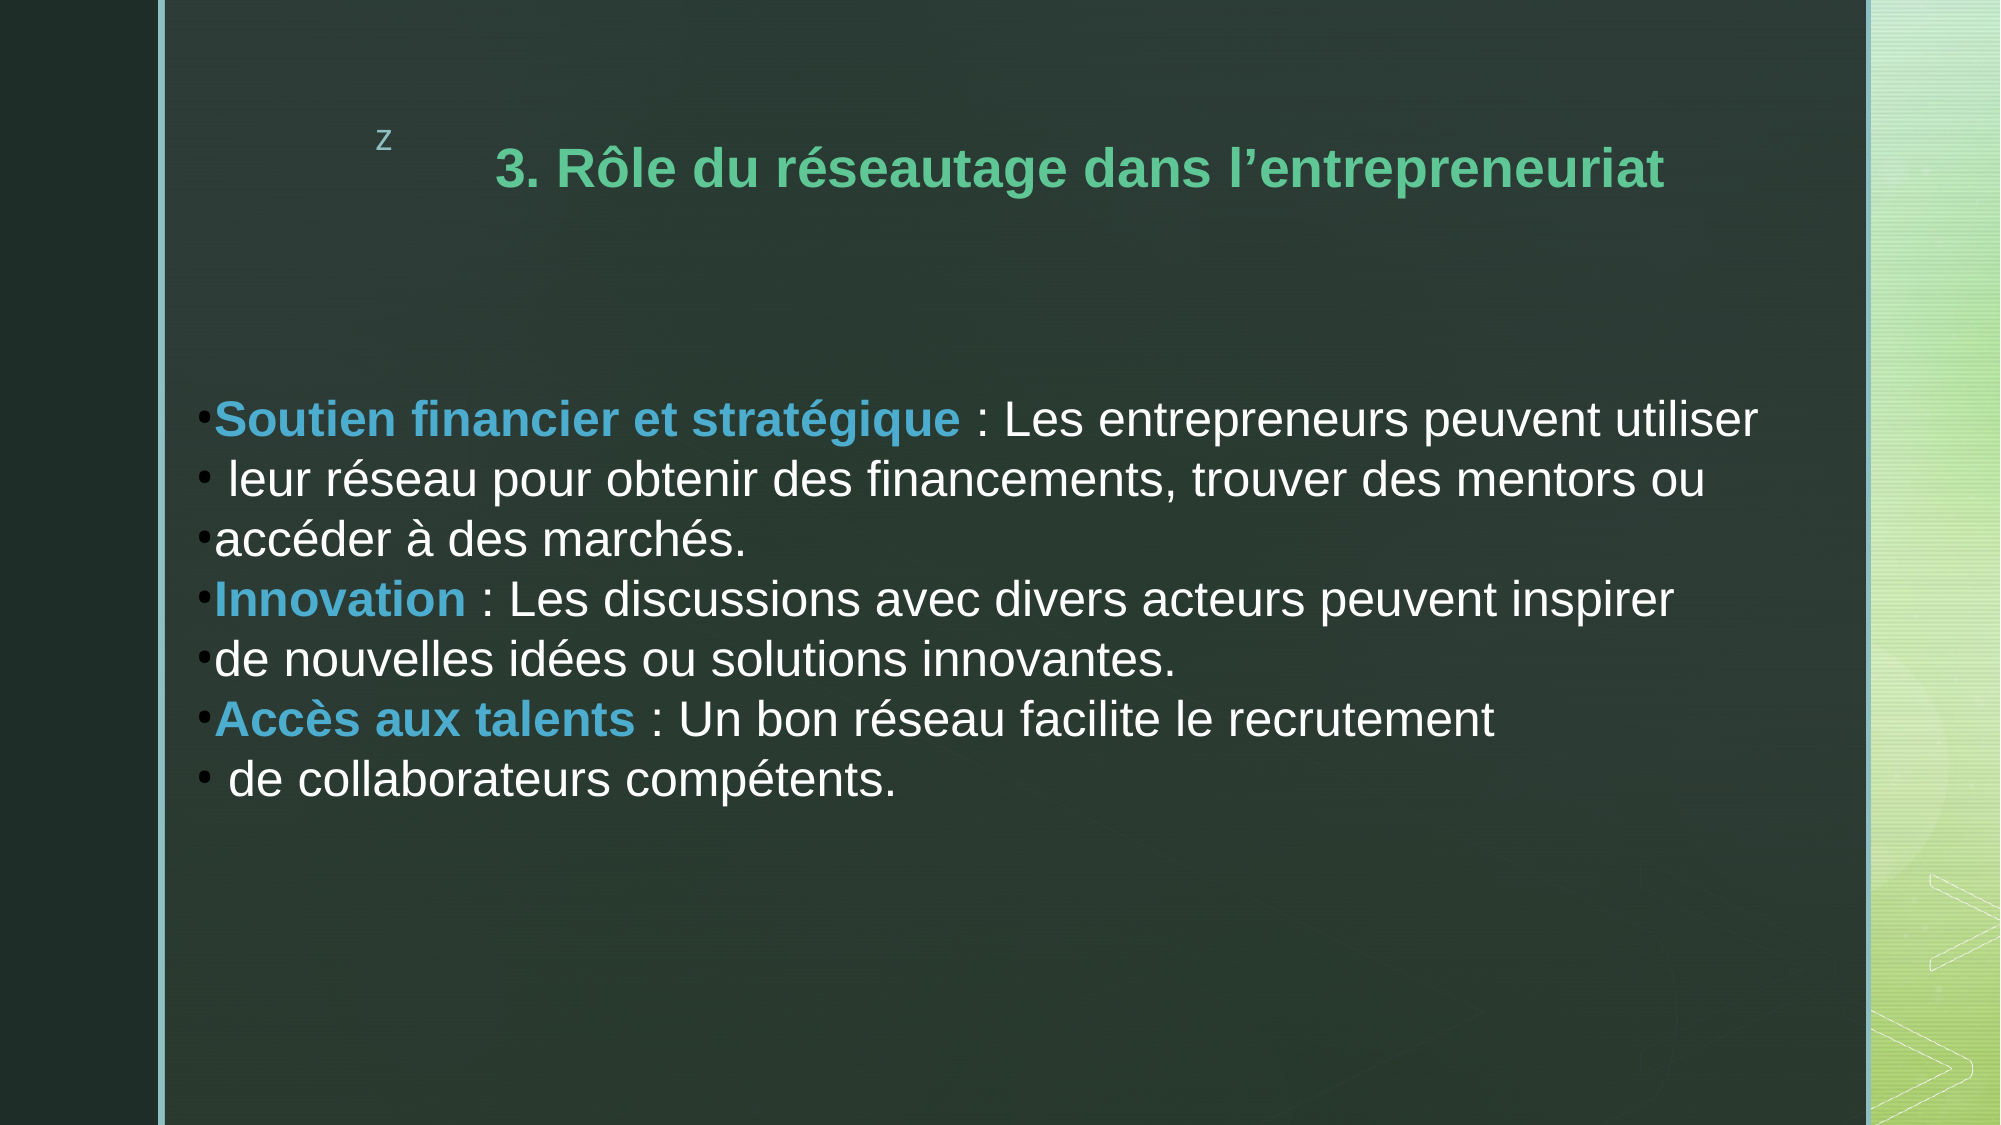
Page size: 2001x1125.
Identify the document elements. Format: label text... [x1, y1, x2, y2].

list Soutien financier et stratégique : Les entrepreneurs peuvent utiliser leur réseau pour obtenir des financements, trouver des mentors ou accéder à des marchés. Innovation : Les discussions avec divers acteurs peuvent inspirer de nouvelles idées ou solutions innovantes. Accès aux talents : Un bon réseau facilite le recrutement de collaborateurs compétents. [180, 376, 1789, 816]
title 3. Rôle du réseautage dans l’entrepreneuriat [428, 132, 1734, 310]
